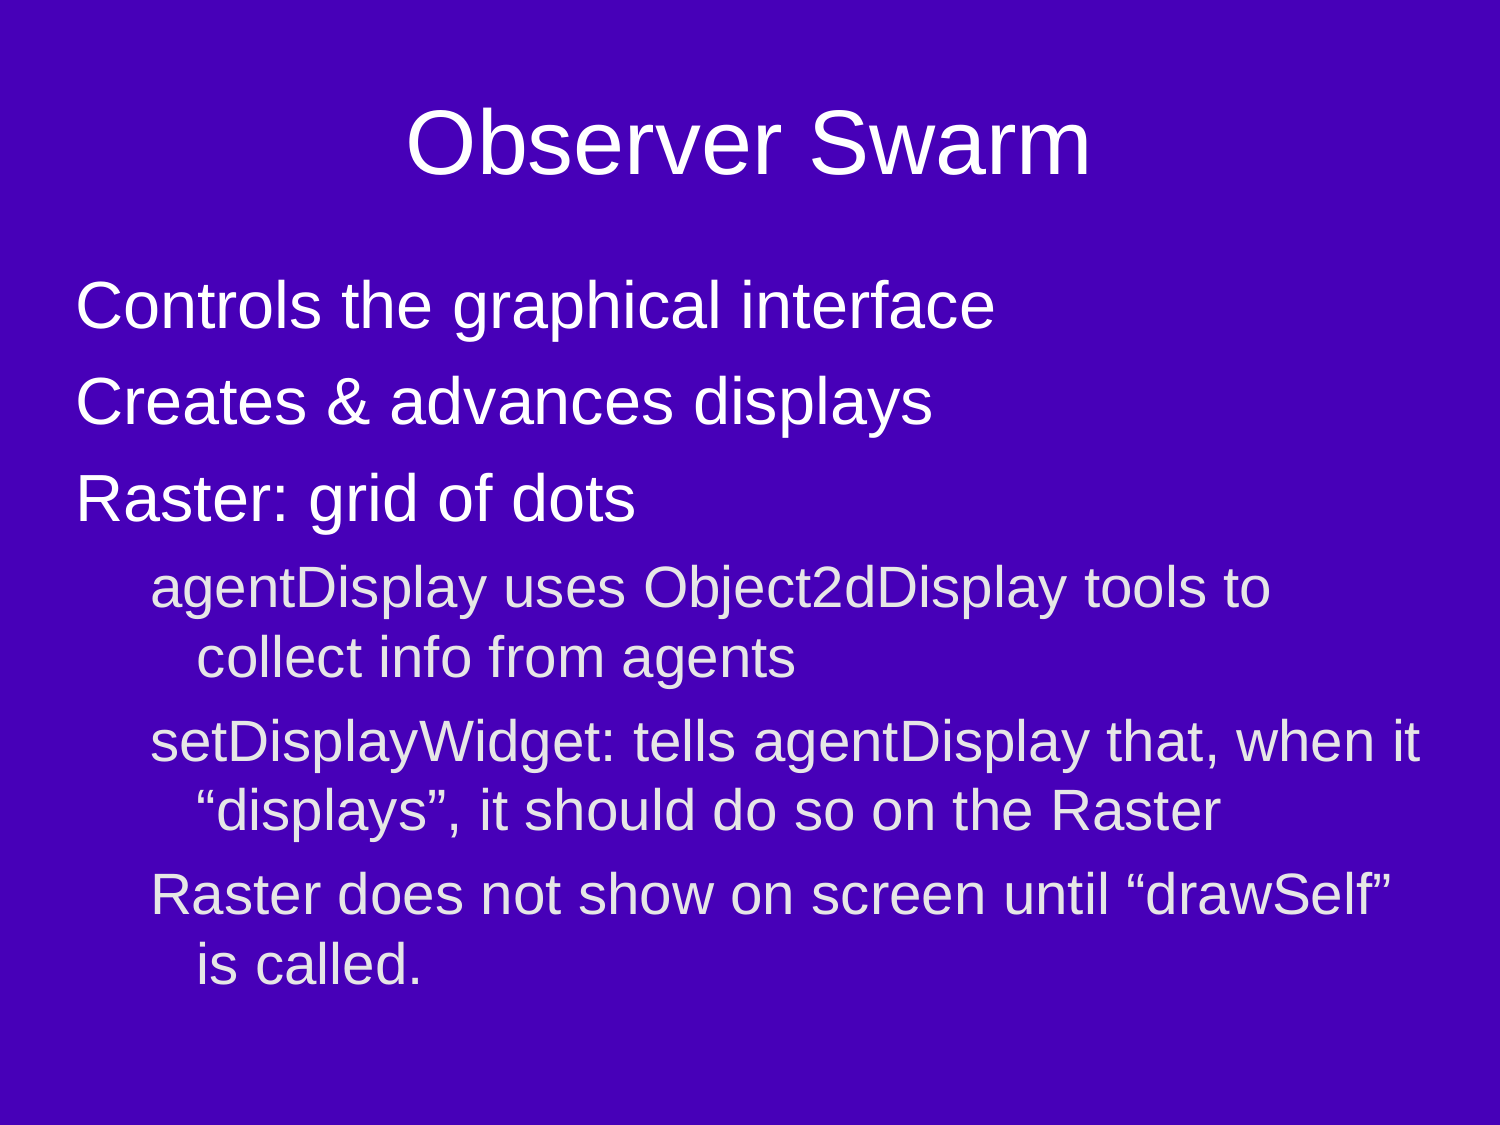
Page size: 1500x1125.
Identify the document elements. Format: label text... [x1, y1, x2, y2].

title Observer Swarm [75, 45, 1426, 233]
list Controls the graphical interface Creates & advances displays Raster: grid of dots agentDisplay uses Object2dDisplay tools to collect info from agents setDisplayWidget: tells agentDisplay that, when it “displays”, it should do so on the Raster Raster does not show on screen until “drawSelf” is called. [75, 262, 1426, 1006]
